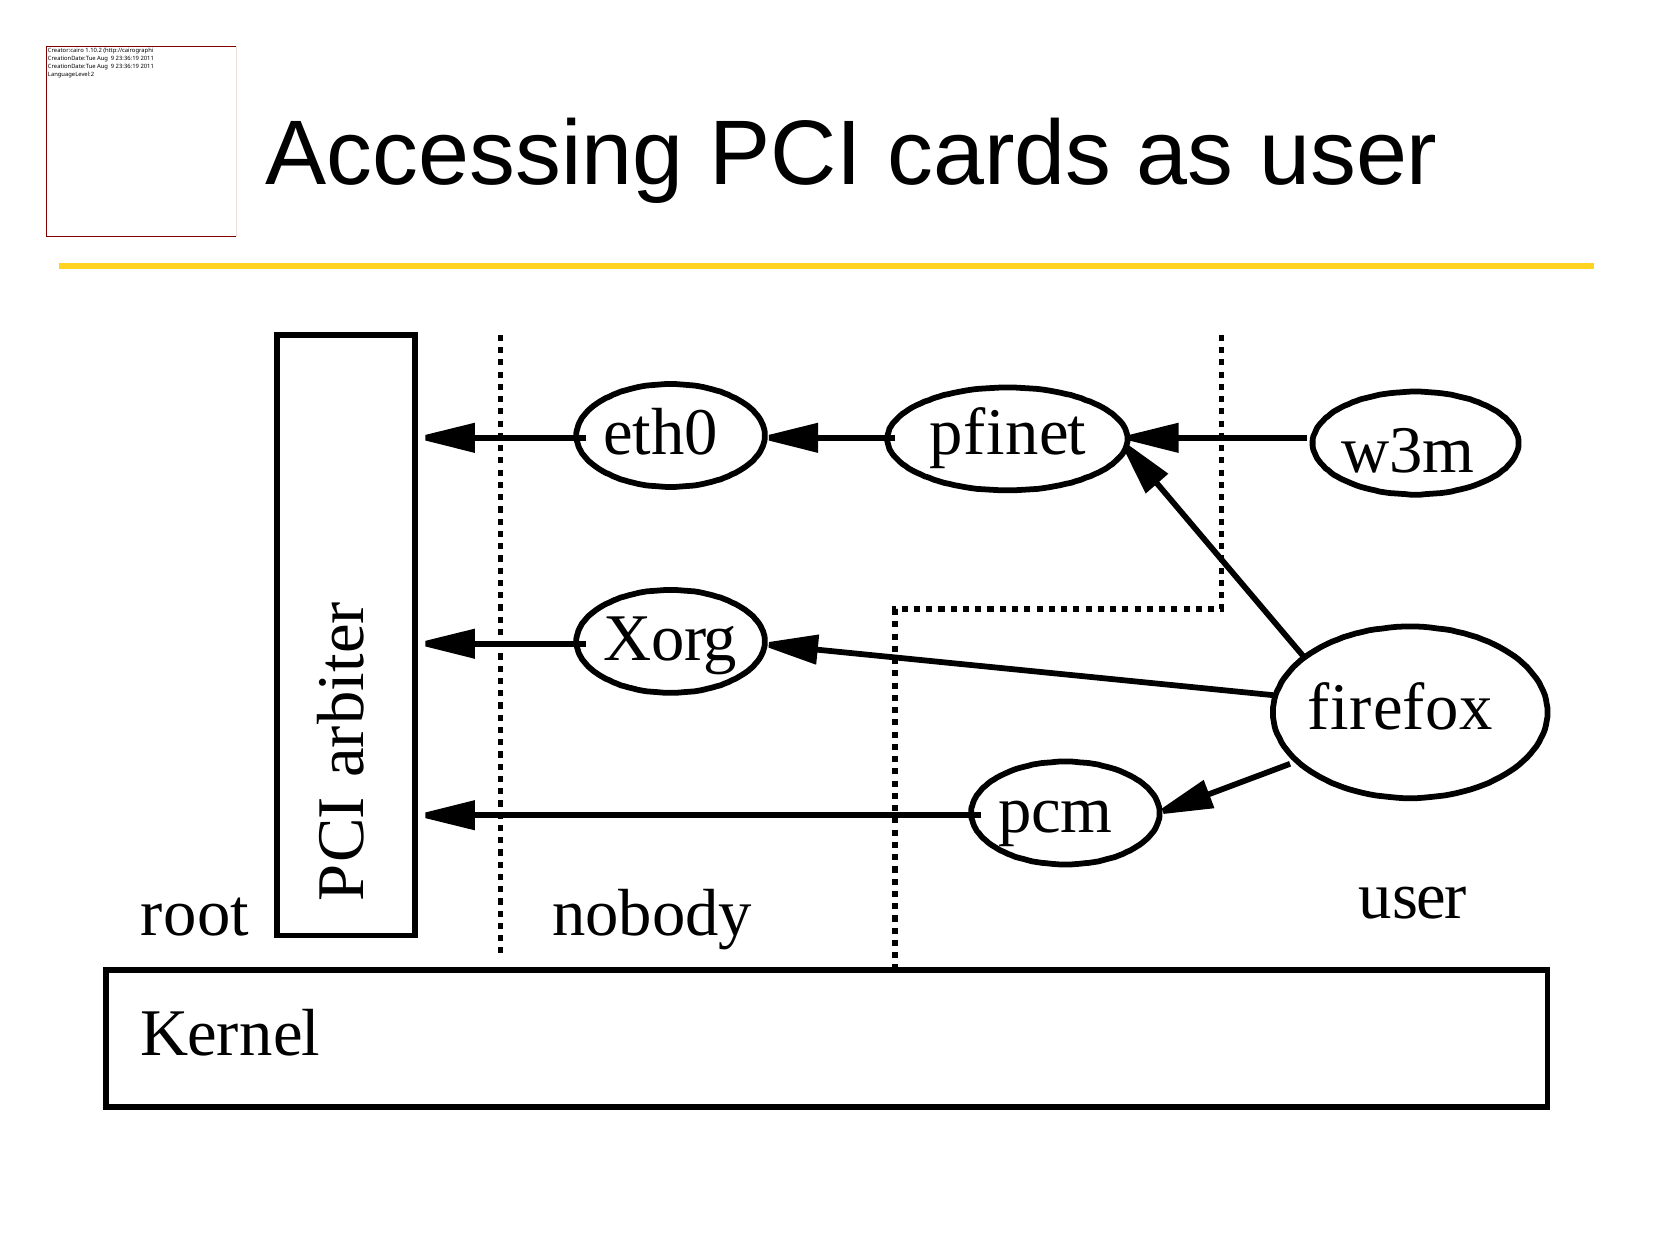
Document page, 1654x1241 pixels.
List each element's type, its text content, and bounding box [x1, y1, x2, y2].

picture [82, 311, 1571, 1130]
title Accessing PCI cards as user [265, 49, 1571, 257]
